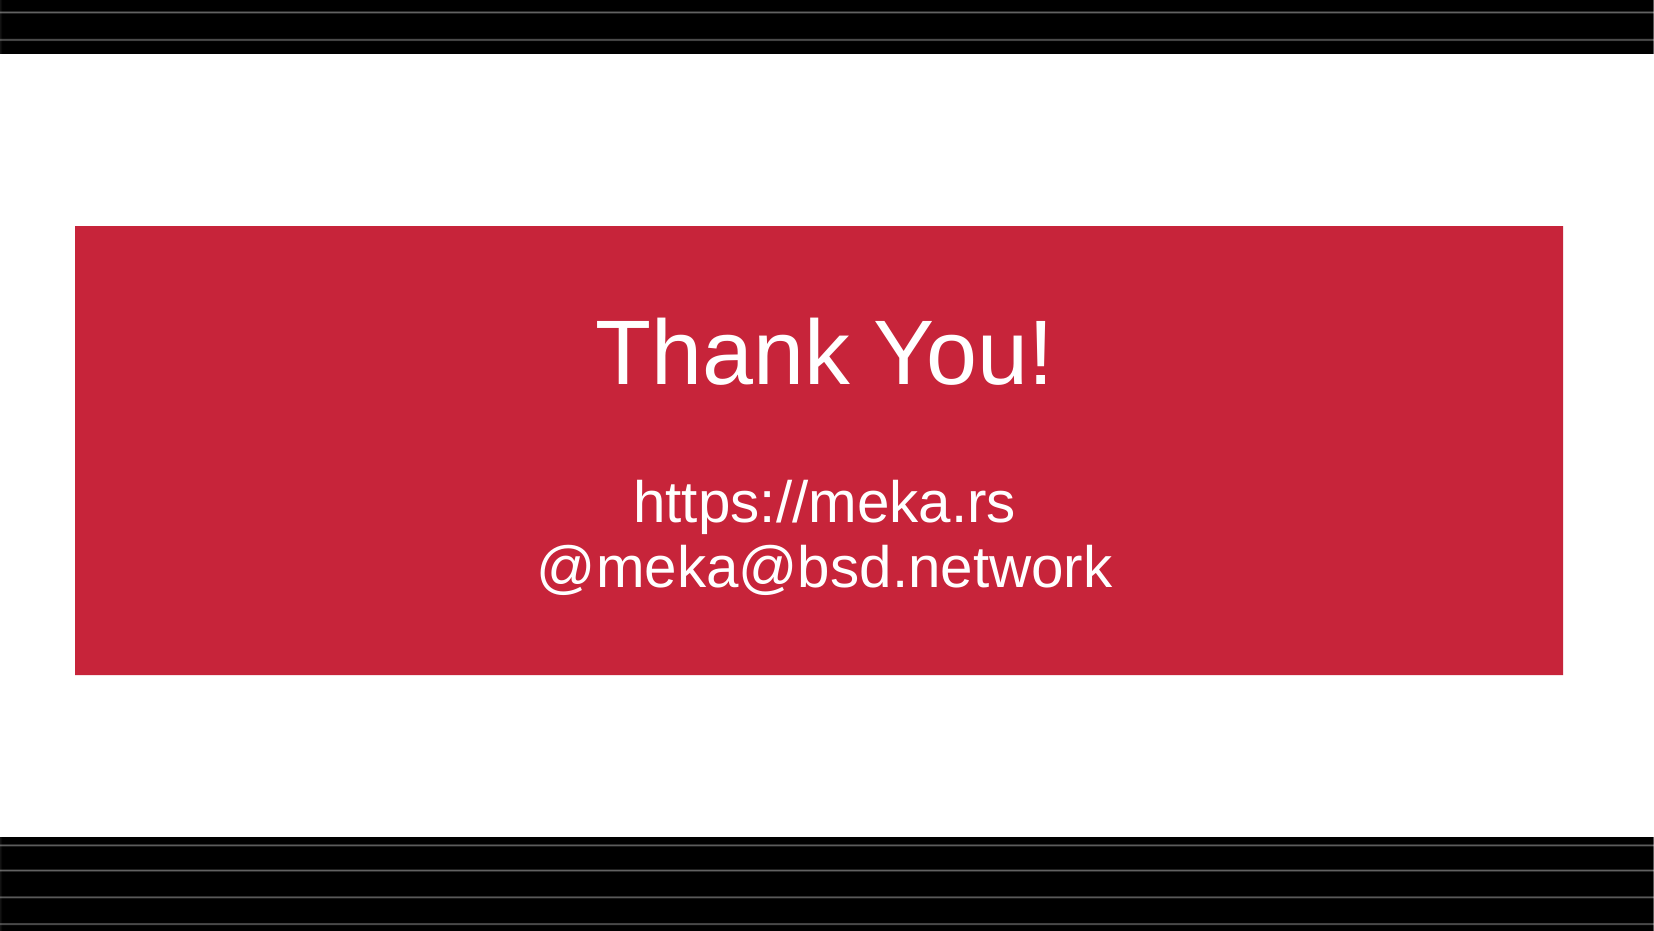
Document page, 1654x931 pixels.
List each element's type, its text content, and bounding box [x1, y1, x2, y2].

title Thank You! https://meka.rs @meka@bsd.network [75, 226, 1564, 676]
picture [0, 0, 1654, 54]
picture [0, 837, 1654, 931]
